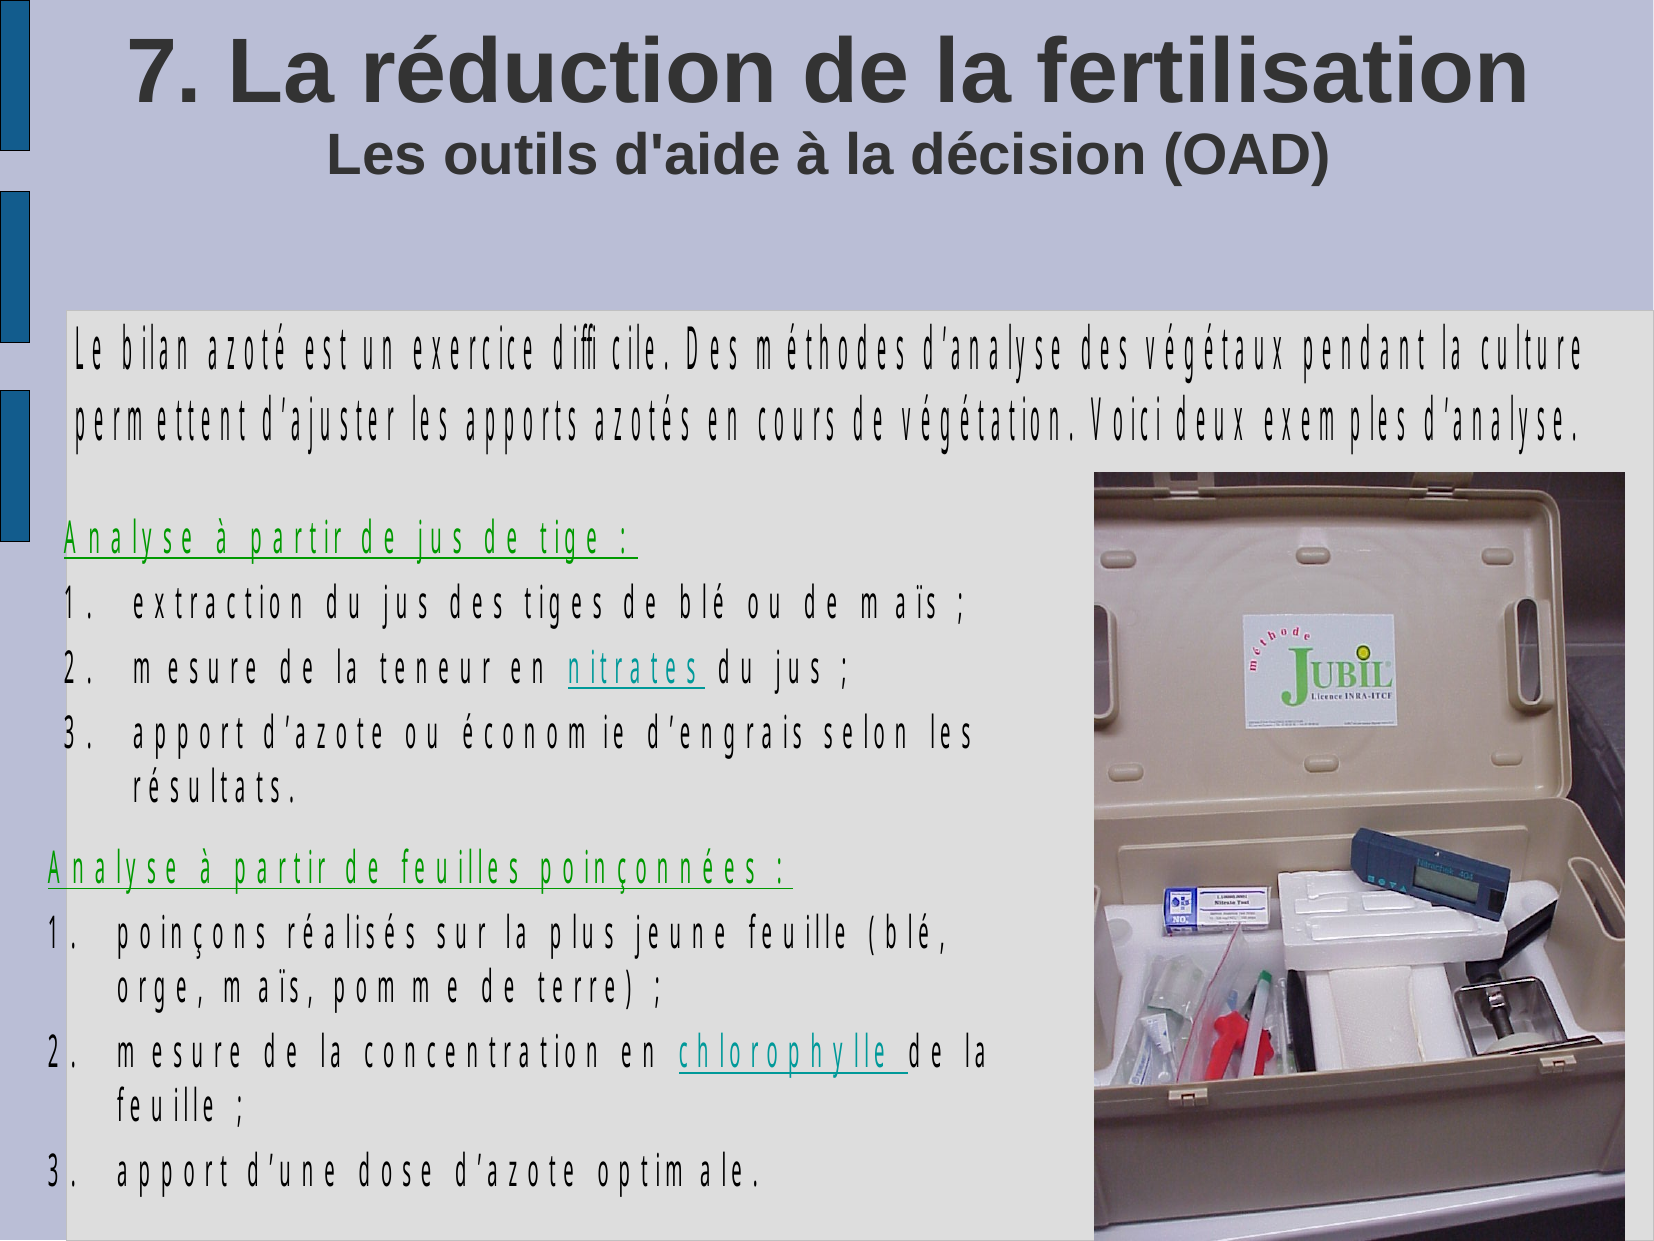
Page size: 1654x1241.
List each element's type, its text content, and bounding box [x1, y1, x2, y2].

title 7. La réduction de la fertilisation Les outils d'aide à la décision (OAD) [123, 0, 1536, 208]
picture [29, 295, 1654, 1241]
